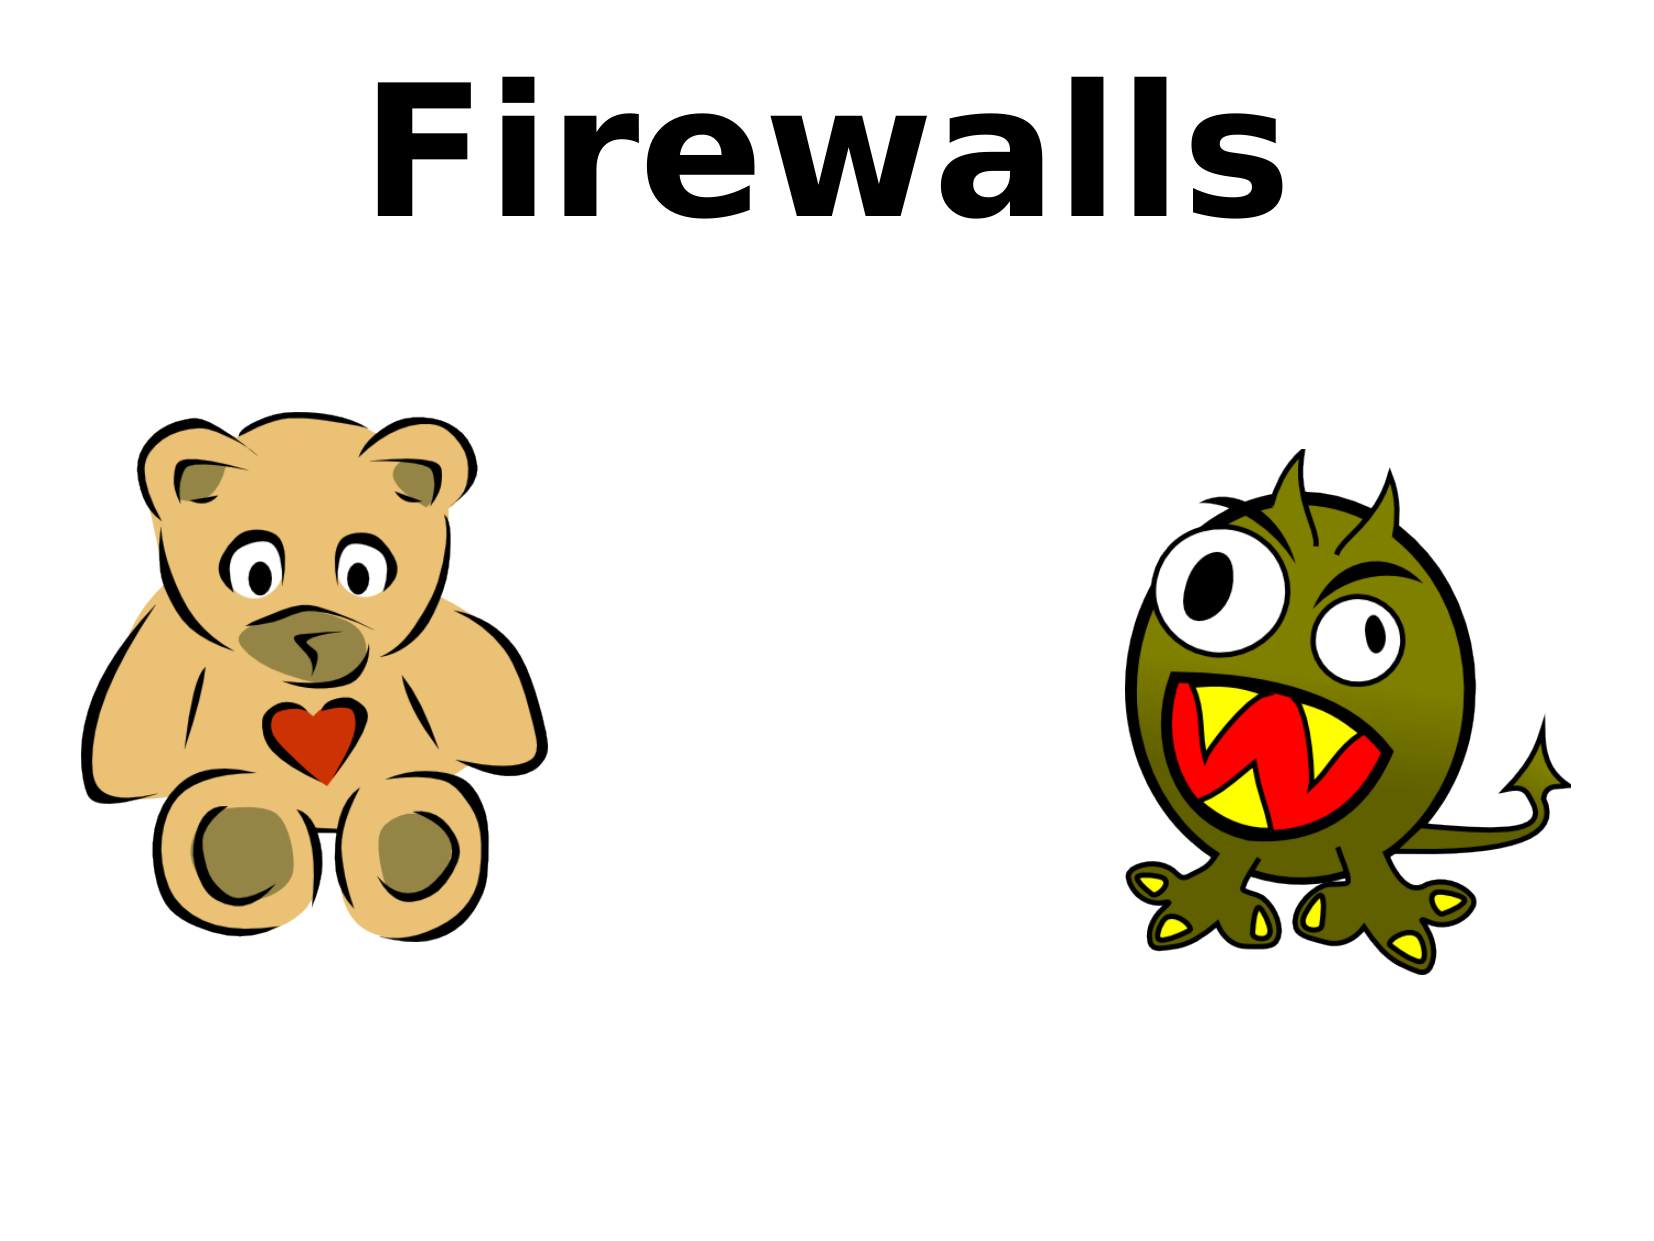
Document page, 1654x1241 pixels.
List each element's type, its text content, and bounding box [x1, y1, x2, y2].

title Firewalls [82, 46, 1571, 260]
picture [1125, 449, 1571, 976]
picture [81, 412, 548, 942]
